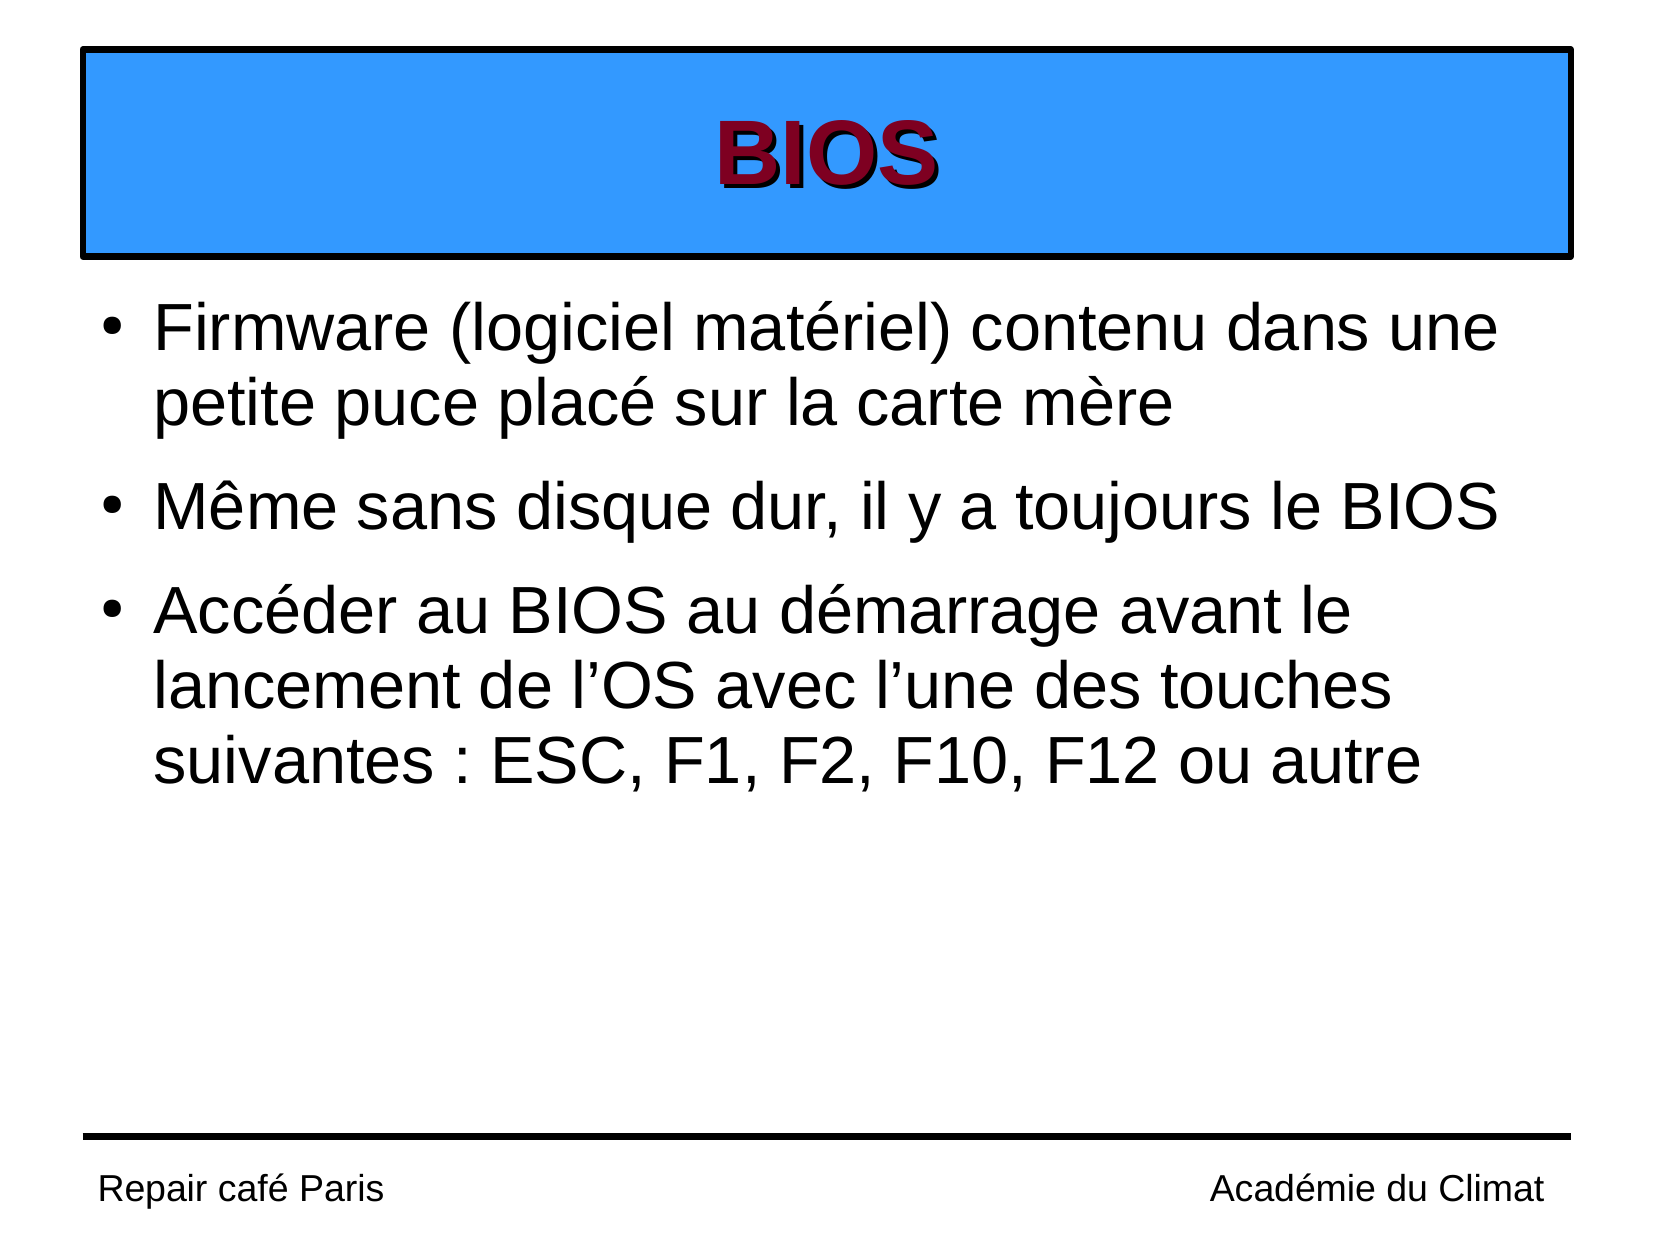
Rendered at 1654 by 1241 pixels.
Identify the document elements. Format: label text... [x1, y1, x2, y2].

text_box Repair café Paris Académie du Climat [82, 1160, 1571, 1217]
list Firmware (logiciel matériel) contenu dans une petite puce placé sur la carte mère Même sans disque dur, il y a toujours le BIOS Accéder au BIOS au démarrage avant le lancement de l’OS avec l’une des touches suivantes : ESC, F1, F2, F10, F12 ou autre [82, 290, 1571, 1010]
title BIOS [82, 49, 1571, 257]
